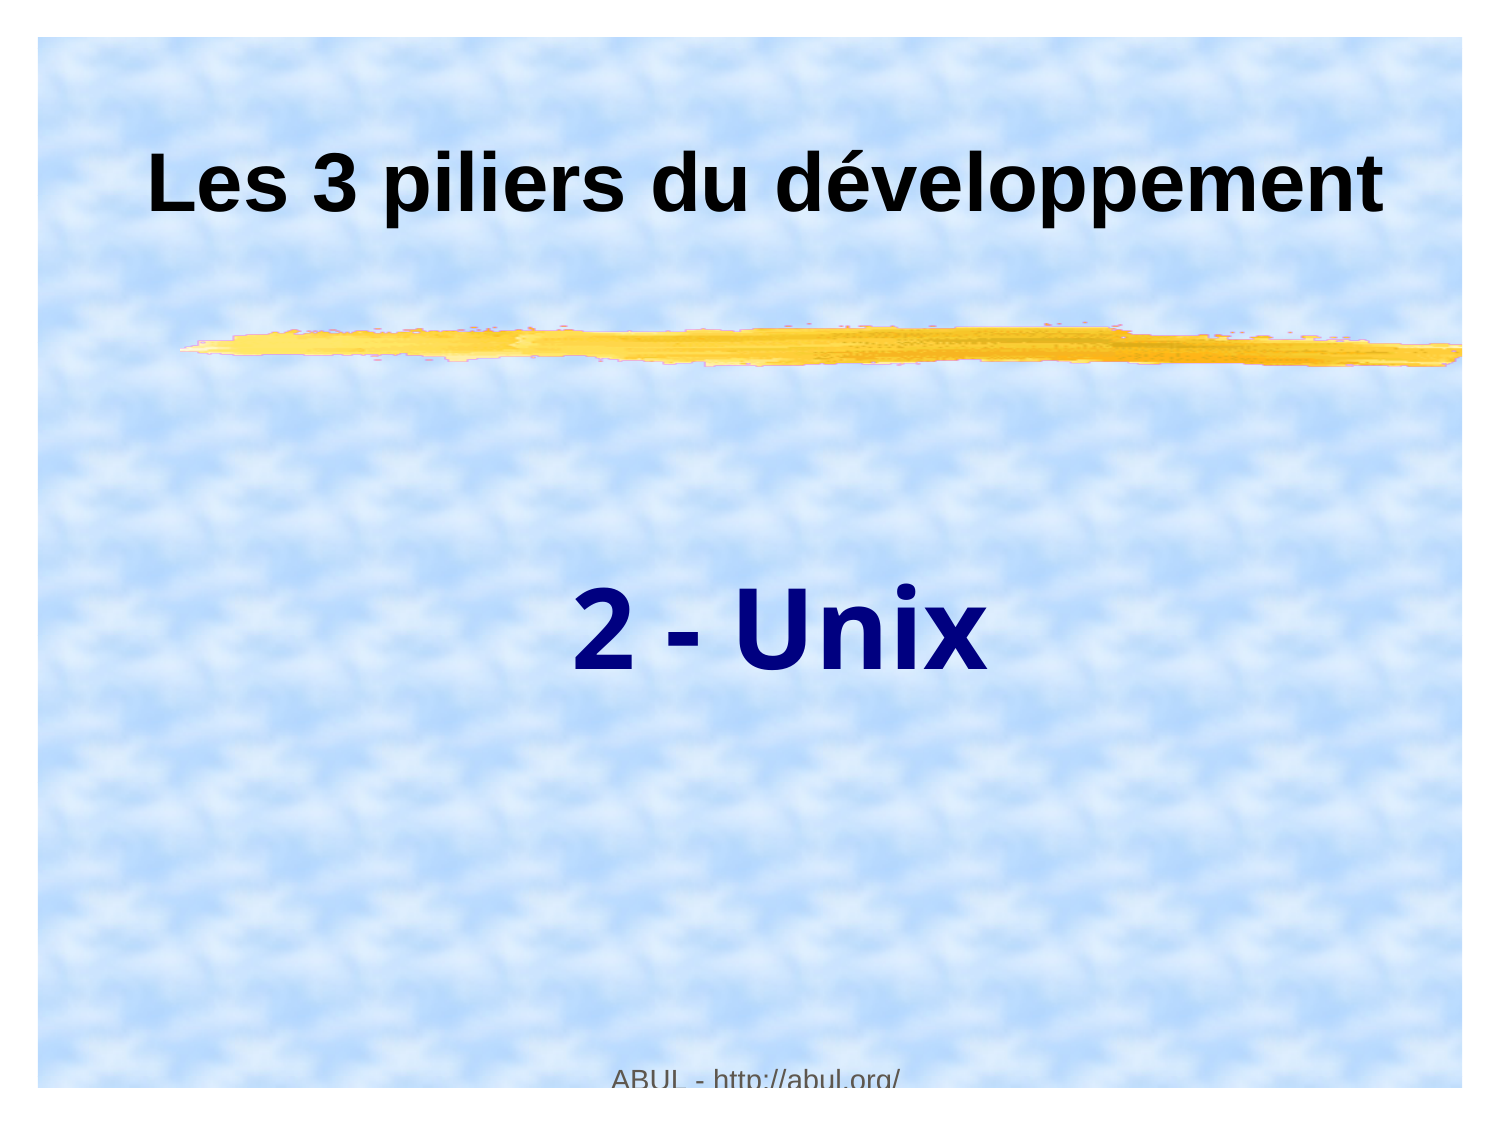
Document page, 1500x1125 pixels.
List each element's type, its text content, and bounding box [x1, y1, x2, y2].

picture [807, 1076, 814, 1088]
picture [734, 1076, 739, 1088]
picture [853, 1076, 861, 1088]
title Les 3 piliers du développement [145, 66, 1416, 300]
picture [37, 37, 1463, 1088]
picture [750, 1076, 757, 1088]
subtitle 2 - Unix [264, 491, 1262, 761]
picture [614, 1084, 626, 1088]
picture [718, 1076, 725, 1088]
picture [635, 1081, 645, 1088]
picture [790, 1082, 797, 1088]
picture [616, 1073, 623, 1082]
picture [635, 1072, 644, 1078]
picture [879, 1076, 887, 1088]
